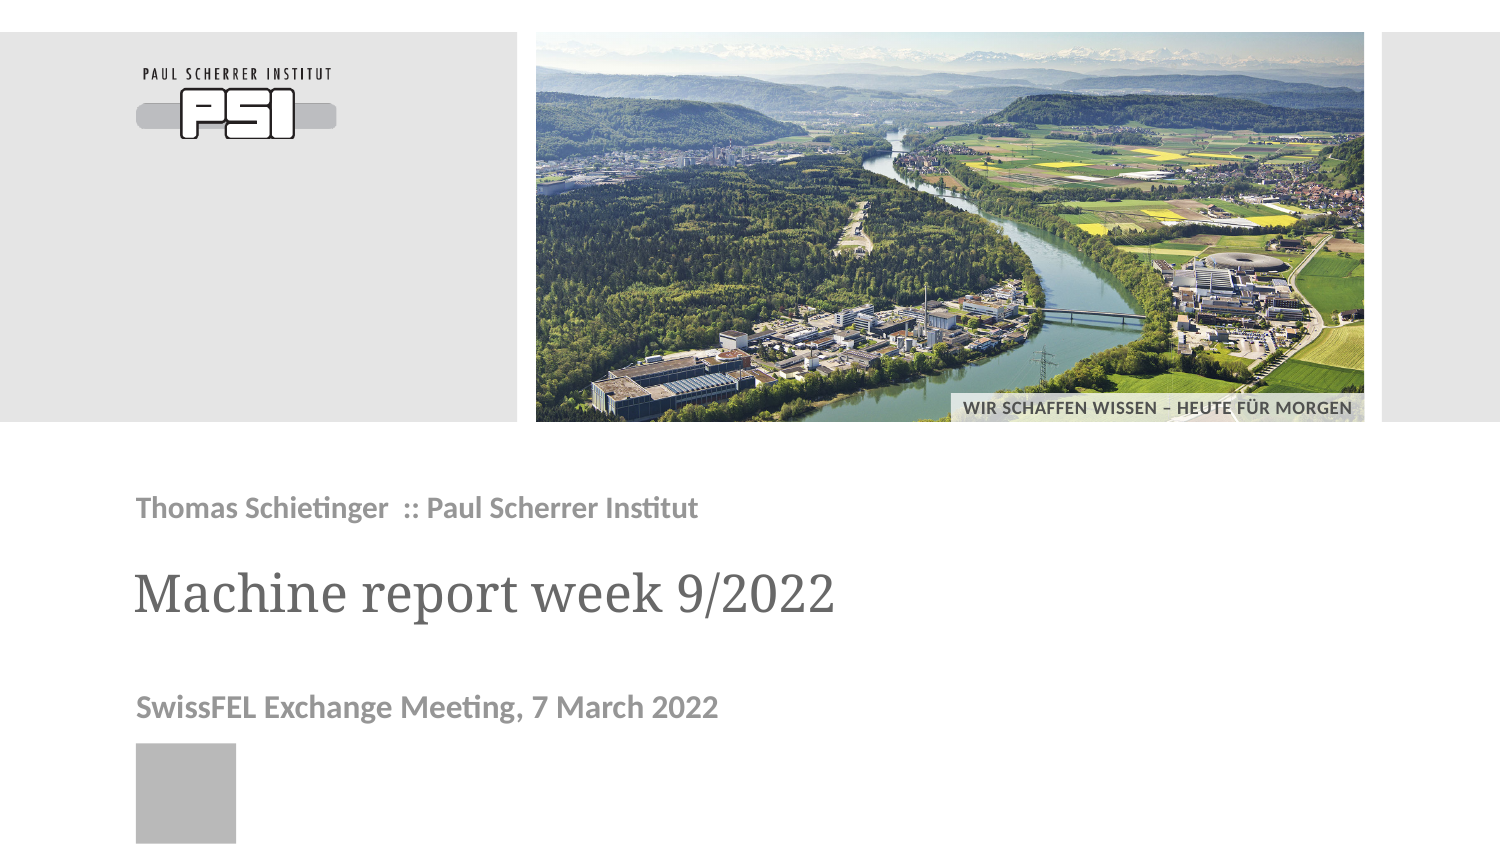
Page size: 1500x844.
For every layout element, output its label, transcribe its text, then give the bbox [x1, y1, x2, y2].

subtitle Thomas Schietinger :: Paul Scherrer Institut [135, 483, 1441, 529]
picture [539, 32, 1365, 422]
title Machine report week 9/2022 [133, 560, 1441, 648]
list SwissFEL Exchange Meeting, 7 March 2022 [135, 680, 1441, 729]
